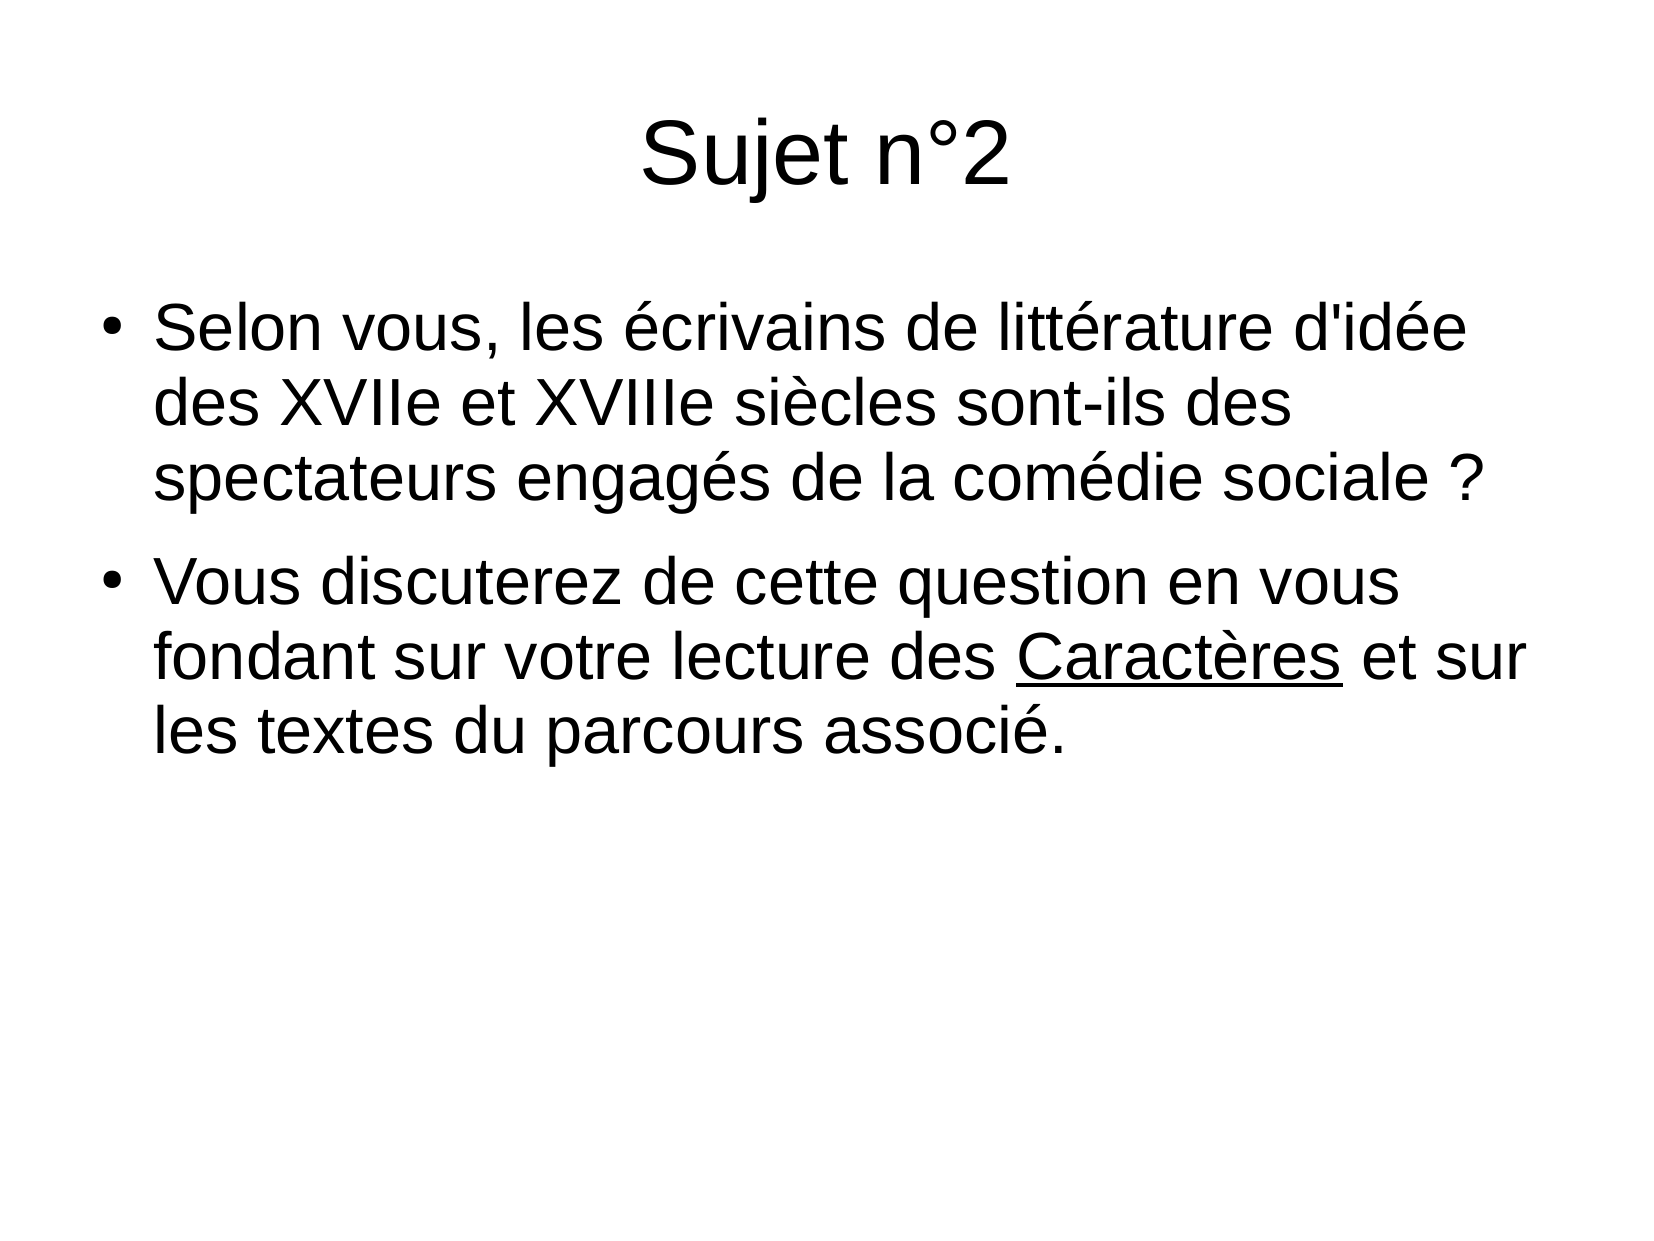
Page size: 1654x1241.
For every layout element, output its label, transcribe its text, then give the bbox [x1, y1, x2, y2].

list Selon vous, les écrivains de littérature d'idée des XVIIe et XVIIIe siècles sont-ils des spectateurs engagés de la comédie sociale ? Vous discuterez de cette question en vous fondant sur votre lecture des Caractères et sur les textes du parcours associé. [82, 290, 1571, 1010]
title Sujet n°2 [82, 49, 1571, 257]
